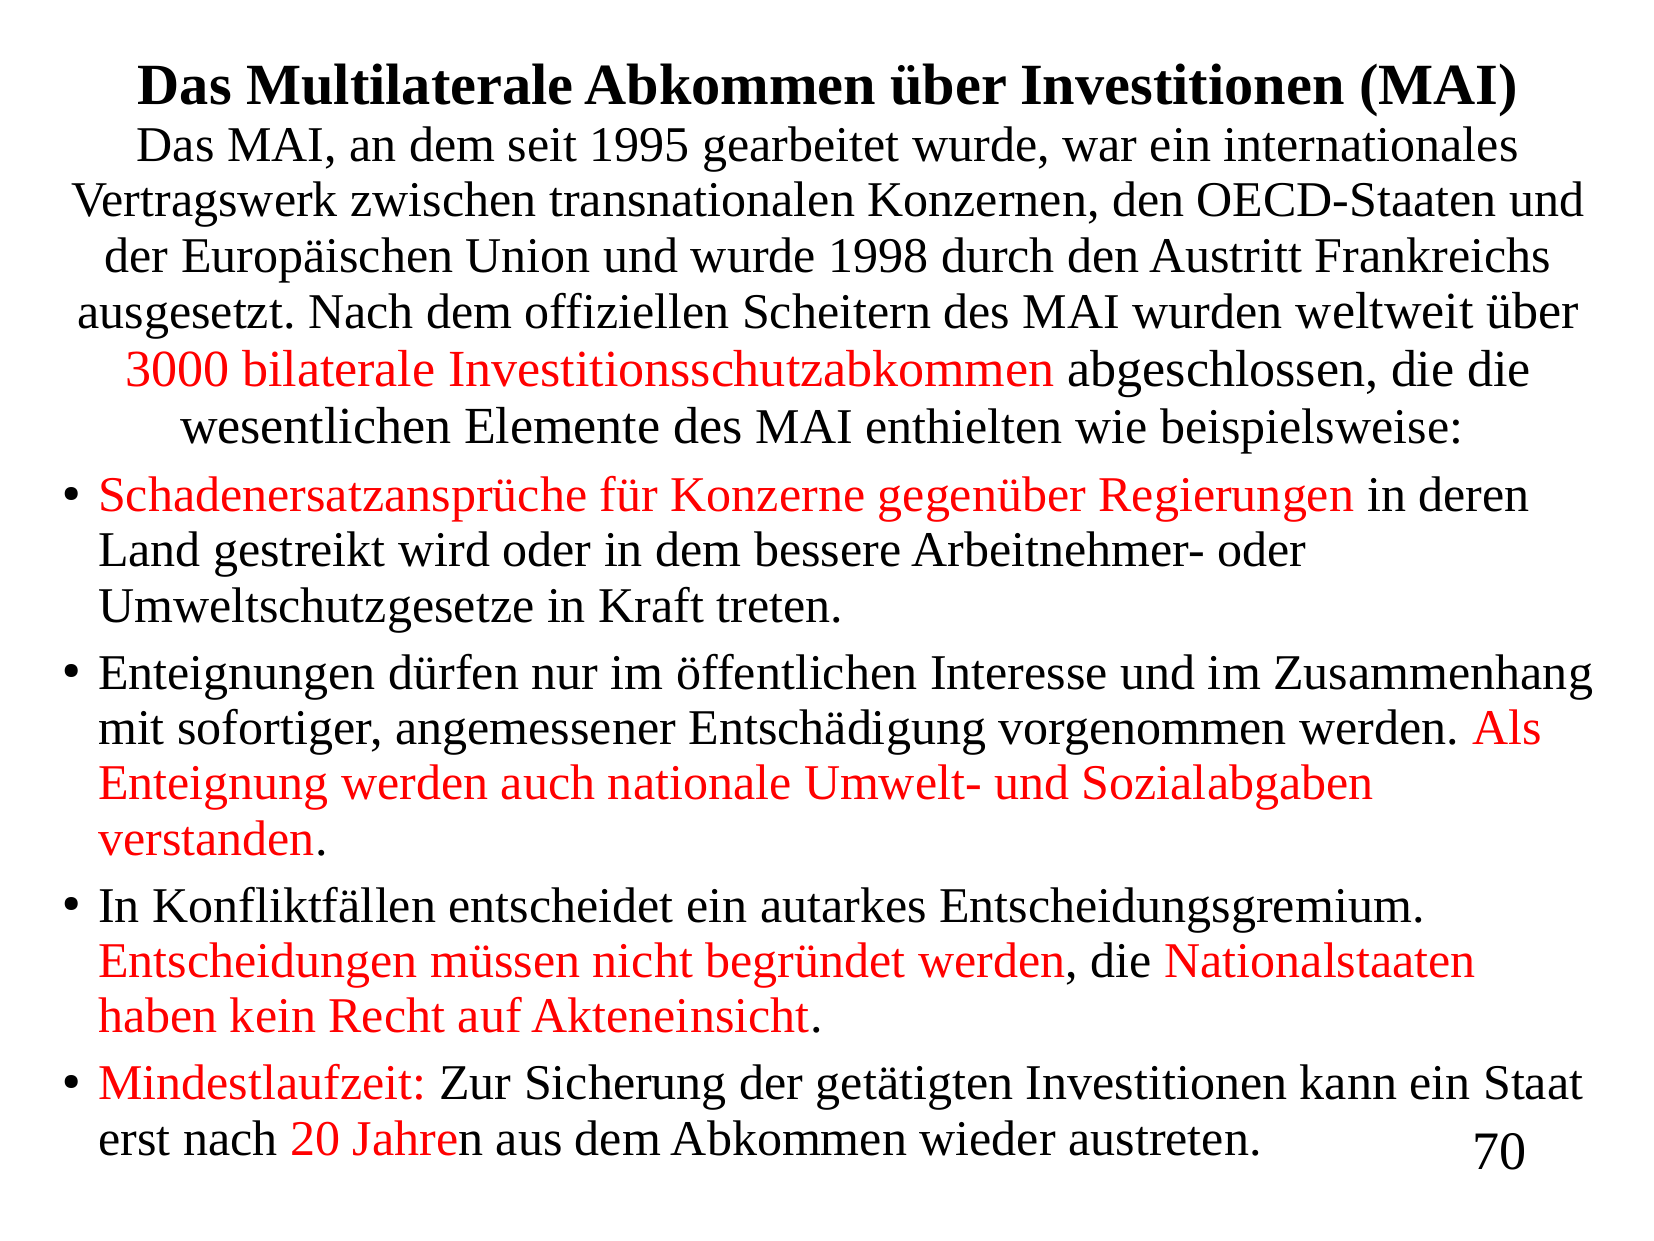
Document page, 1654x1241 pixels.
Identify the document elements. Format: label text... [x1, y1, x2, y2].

text_box <Foliennummer> [1294, 1113, 1654, 1190]
text_box Das Multilaterale Abkommen über Investitionen (MAI) Das MAI, an dem seit 1995 gearbeitet wurde, war ein internationales Vertragswerk zwischen transnationalen Konzernen, den OECD-Staaten und der Europäischen Union und wurde 1998 durch den Austritt Frankreichs ausgesetzt. Nach dem offiziellen Scheitern des MAI wurden weltweit über 3000 bilaterale Investitionsschutzabkommen abgeschlossen, die die wesentlichen Elemente des MAI enthielten wie beispielsweise: Schadenersatzansprüche für Konzerne gegenüber Regierungen in deren Land gestreikt wird oder in dem bessere Arbeitnehmer- oder Umweltschutzgesetze in Kraft treten. Enteignungen dürfen nur im öffentlichen Interesse und im Zusammenhang mit sofortiger, angemessener Entschädigung vorgenommen werden. Als Enteignung werden auch nationale Umwelt- und Sozialabgaben verstanden. In Konfliktfällen entscheidet ein autarkes Entscheidungsgremium. Entscheidungen müssen nicht begründet werden, die Nationalstaaten haben kein Recht auf Akteneinsicht. Mindestlaufzeit: Zur Sicherung der getätigten Investitionen kann ein Staat erst nach 20 Jahren aus dem Abkommen wieder austreten. [47, 45, 1619, 1182]
